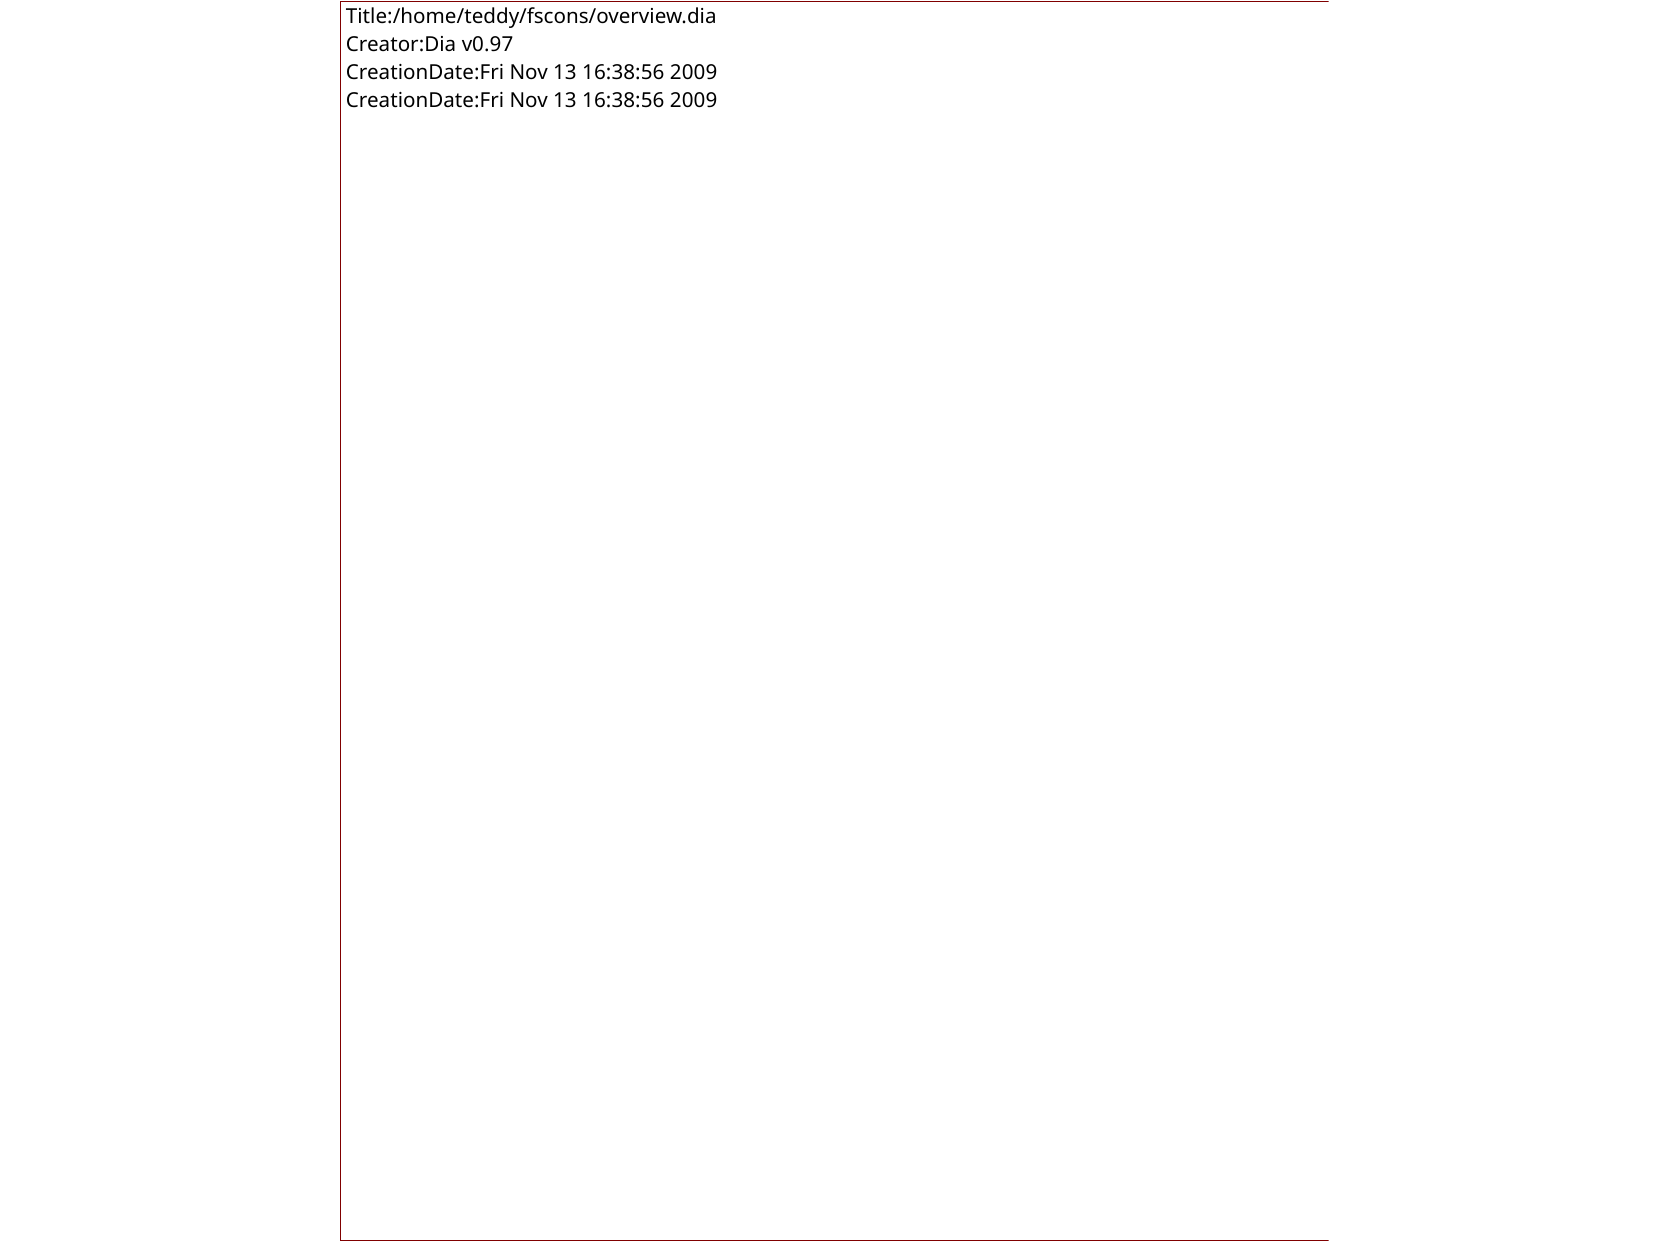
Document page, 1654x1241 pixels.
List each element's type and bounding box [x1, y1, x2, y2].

picture [339, 0, 1329, 1241]
